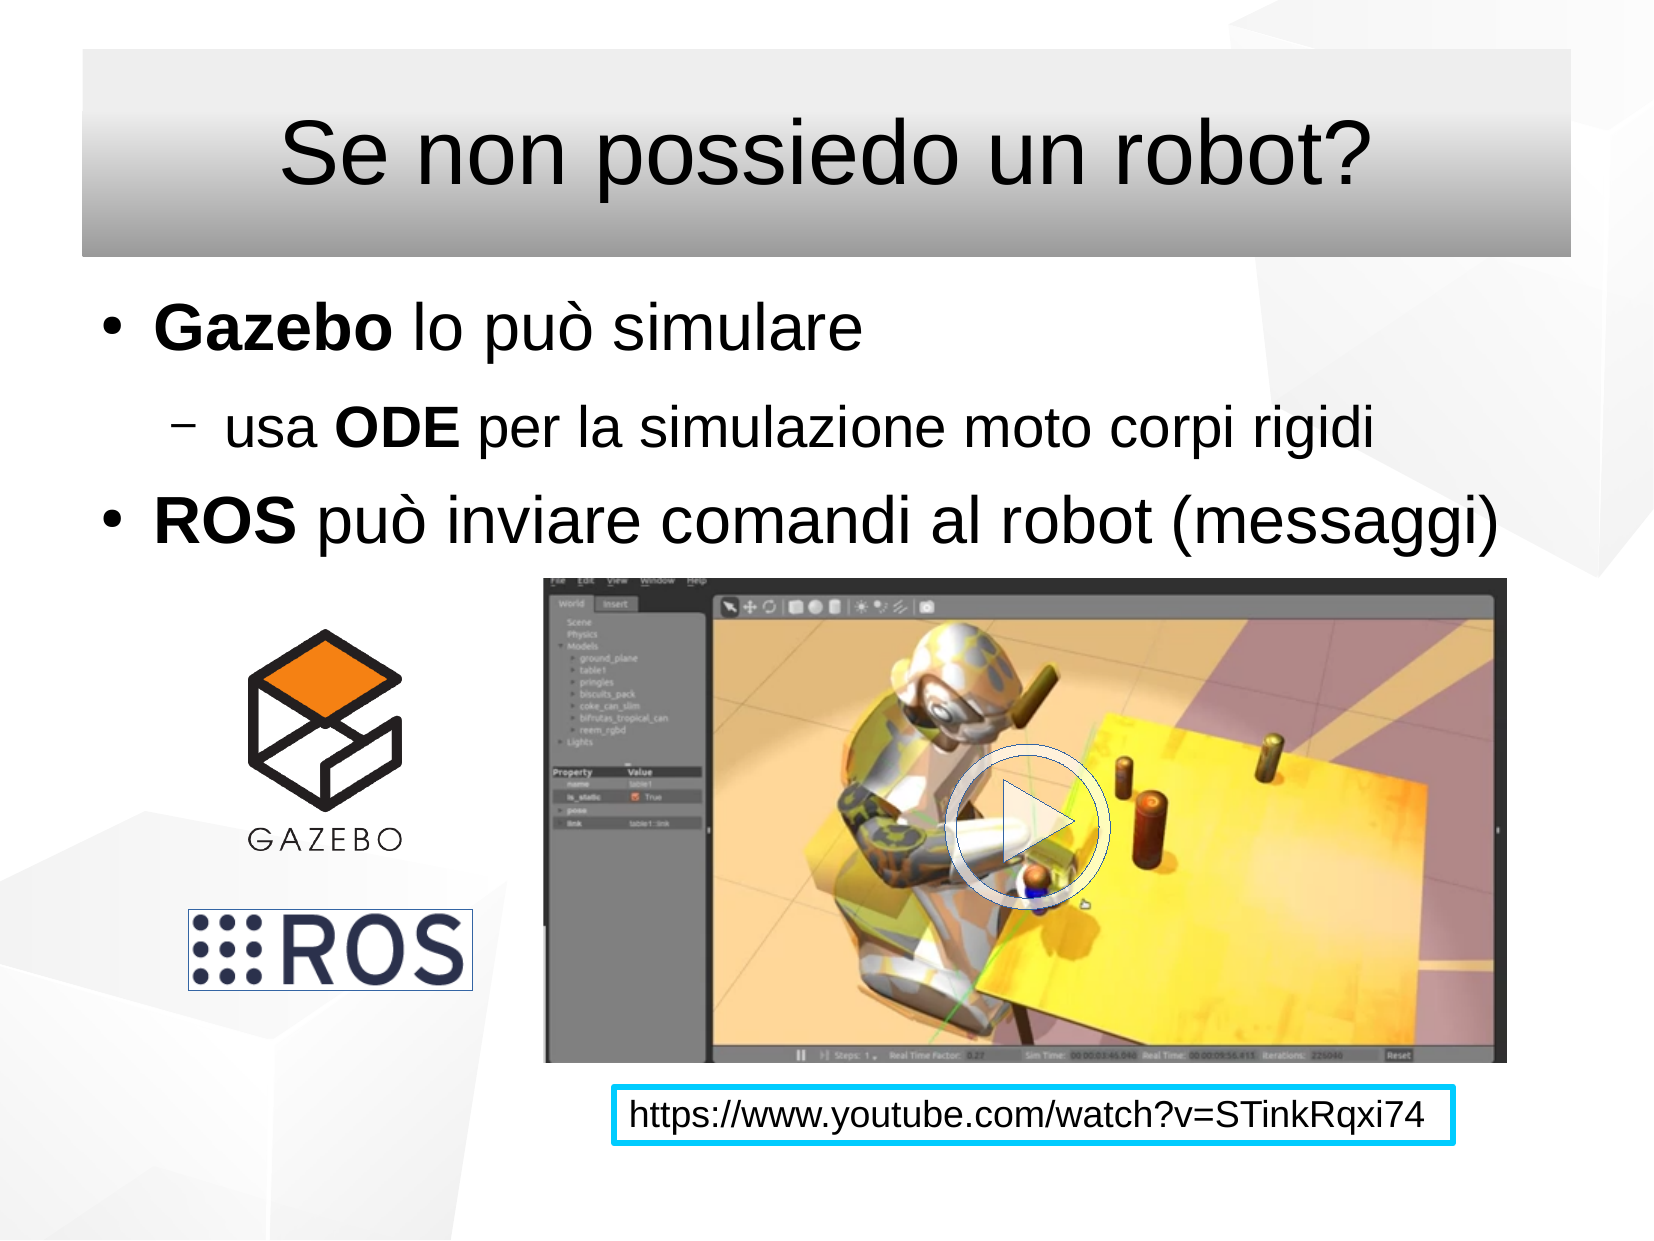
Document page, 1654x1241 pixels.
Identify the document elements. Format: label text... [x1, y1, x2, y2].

picture [543, 578, 1507, 1063]
text_box [944, 744, 1111, 910]
picture [248, 629, 402, 851]
text_box https://www.youtube.com/watch?v=STinkRqxi74 [614, 1086, 1453, 1144]
picture [188, 909, 473, 991]
list Gazebo lo può simulare usa ODE per la simulazione moto corpi rigidi ROS può inviare comandi al robot (messaggi) [82, 290, 1571, 1010]
title Se non possiedo un robot? [82, 49, 1571, 257]
